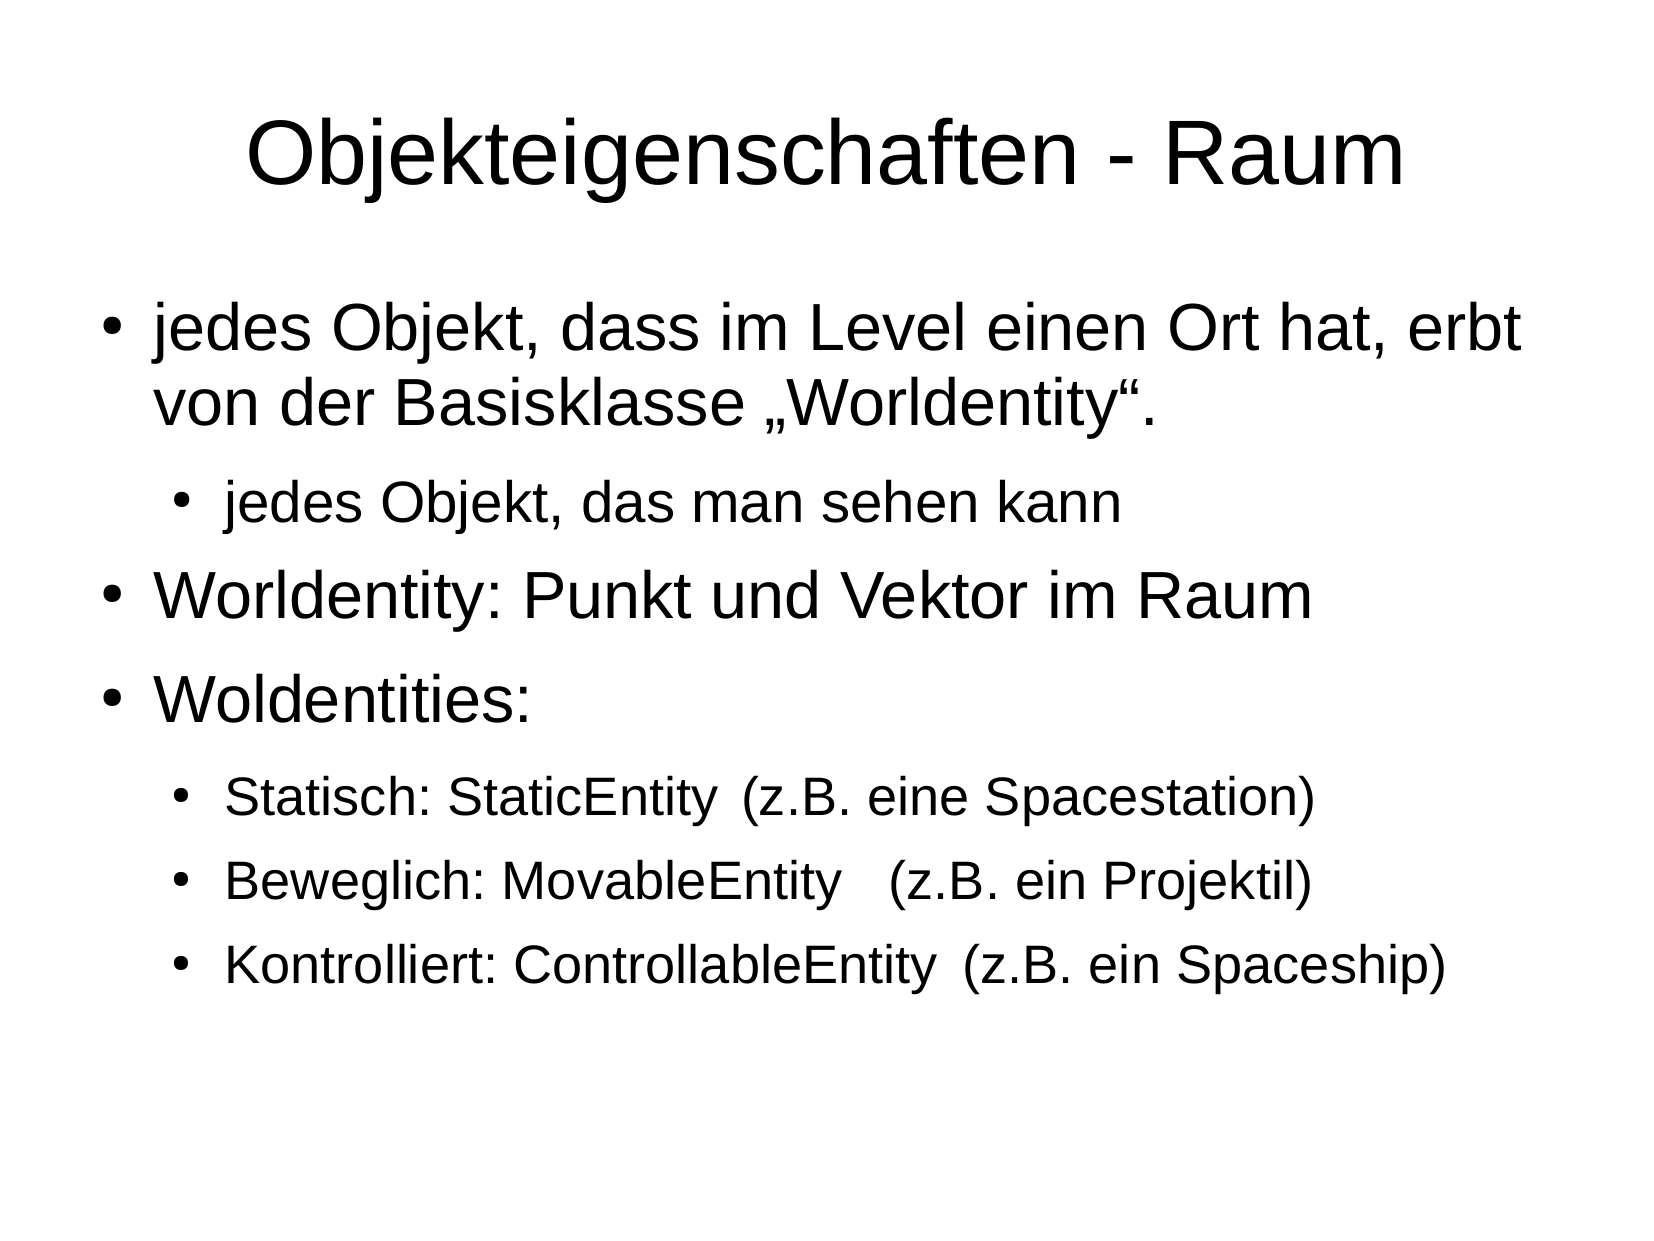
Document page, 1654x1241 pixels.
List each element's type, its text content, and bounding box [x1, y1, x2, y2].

title Objekteigenschaften - Raum [82, 49, 1571, 257]
list jedes Objekt, dass im Level einen Ort hat, erbt von der Basisklasse „Worldentity“. jedes Objekt, das man sehen kann Worldentity: Punkt und Vektor im Raum Woldentities: Statisch: StaticEntity (z.B. eine Spacestation) Beweglich: MovableEntity (z.B. ein Projektil) Kontrolliert: ControllableEntity (z.B. ein Spaceship) [82, 290, 1571, 1109]
